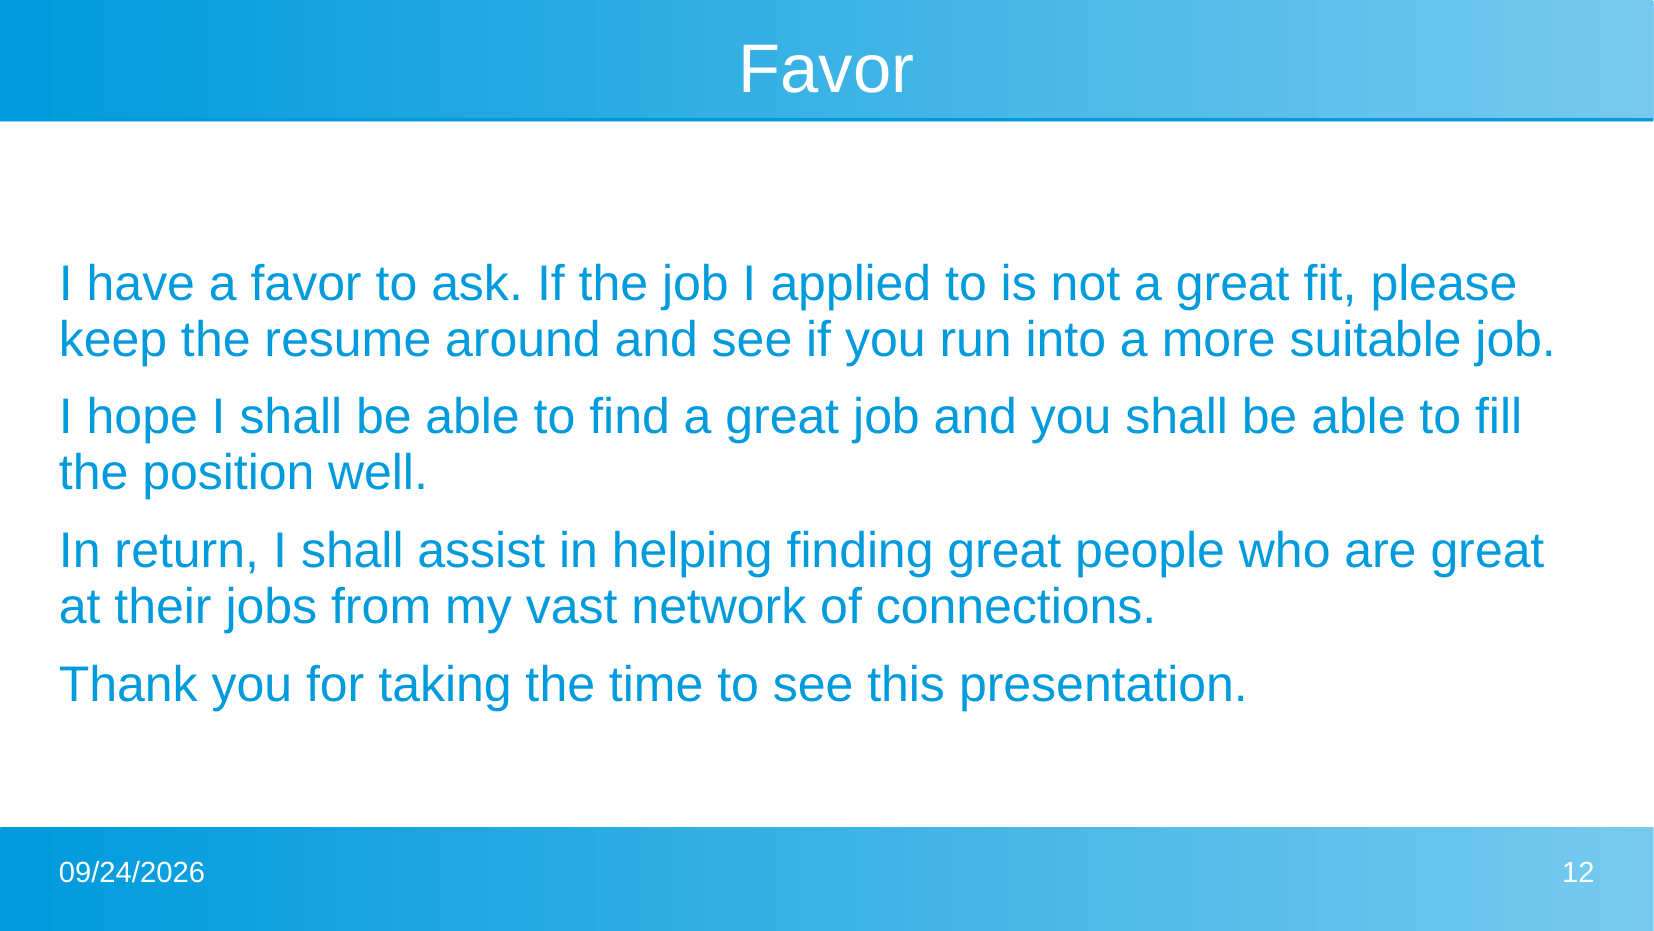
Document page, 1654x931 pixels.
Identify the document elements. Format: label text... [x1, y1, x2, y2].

title Favor [59, 29, 1595, 108]
list I have a favor to ask. If the job I applied to is not a great fit, please keep the resume around and see if you run into a more suitable job. I hope I shall be able to find a great job and you shall be able to fill the position well. In return, I shall assist in helping finding great people who are great at their jobs from my vast network of connections. Thank you for taking the time to see this presentation. [59, 177, 1595, 768]
